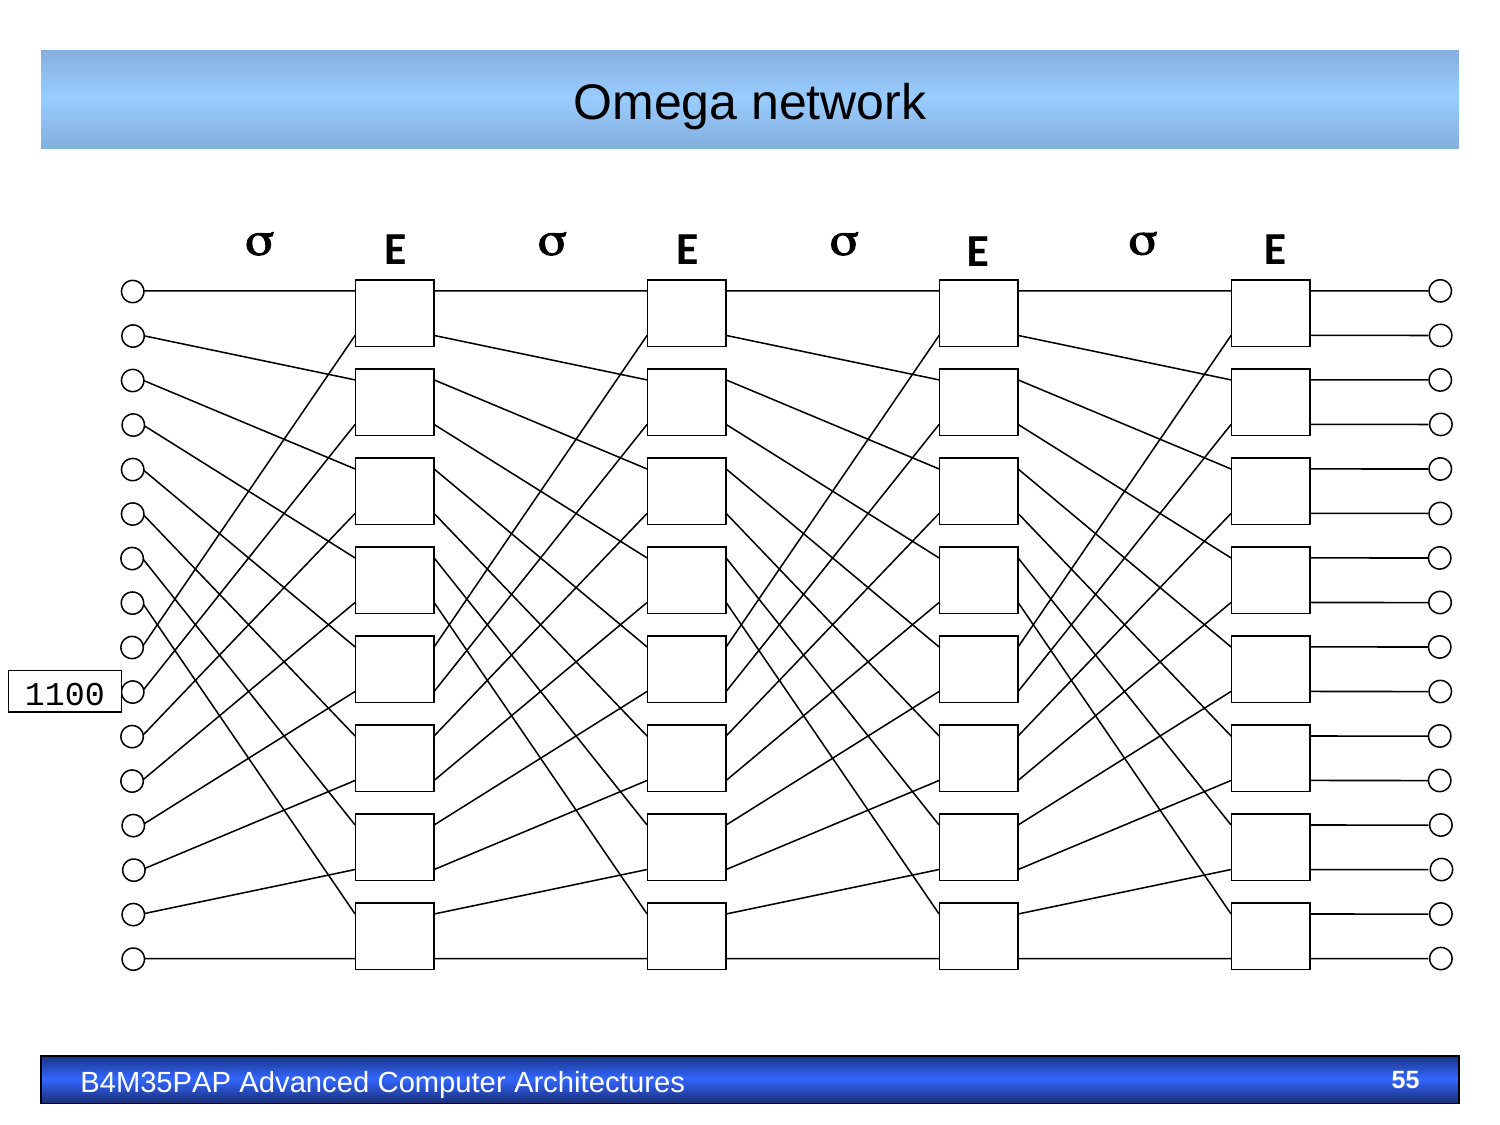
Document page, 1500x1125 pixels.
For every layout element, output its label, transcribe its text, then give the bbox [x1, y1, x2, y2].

text_box [355, 368, 435, 436]
text_box [939, 457, 1019, 525]
text_box [355, 325, 435, 347]
text_box [122, 680, 144, 704]
text_box [121, 324, 145, 348]
text_box  [163, 201, 356, 315]
text_box [122, 948, 145, 971]
text_box [1429, 813, 1453, 837]
text_box [355, 724, 435, 792]
text_box [1231, 724, 1311, 792]
text_box [1428, 591, 1452, 614]
text_box [939, 902, 1019, 970]
text_box [122, 413, 145, 437]
text_box [120, 769, 144, 793]
text_box [1231, 457, 1311, 525]
text_box E [1179, 211, 1371, 325]
text_box [1231, 813, 1311, 881]
text_box  [1046, 200, 1239, 314]
text_box [355, 902, 435, 970]
text_box [121, 458, 144, 481]
text_box [1231, 546, 1311, 614]
text_box [1429, 368, 1452, 392]
text_box [939, 546, 1019, 614]
text_box [647, 325, 727, 347]
text_box  [455, 201, 648, 315]
text_box [939, 368, 1019, 436]
text_box [647, 902, 727, 970]
text_box E [299, 211, 491, 325]
text_box  [747, 201, 940, 315]
text_box [122, 903, 145, 926]
text_box [120, 636, 144, 659]
text_box [1429, 324, 1452, 347]
text_box [1429, 680, 1452, 703]
text_box [122, 814, 145, 837]
text_box [355, 546, 435, 614]
text_box [121, 280, 144, 303]
text_box [939, 813, 1019, 881]
text_box [121, 369, 144, 392]
text_box [1231, 368, 1311, 436]
text_box [1231, 325, 1311, 347]
text_box E [881, 213, 1074, 326]
text_box [647, 724, 727, 792]
text_box [1231, 902, 1311, 970]
text_box [647, 546, 727, 614]
text_box E [591, 211, 784, 325]
text_box [120, 547, 144, 570]
text_box [121, 591, 144, 615]
text_box [939, 326, 1019, 347]
text_box [647, 457, 727, 525]
text_box [1429, 947, 1453, 970]
text_box [1428, 724, 1451, 748]
text_box [1429, 502, 1452, 525]
text_box [647, 635, 727, 703]
text_box [355, 813, 435, 881]
text_box [647, 813, 727, 881]
text_box [1429, 413, 1453, 436]
text_box [1428, 769, 1451, 792]
text_box [939, 635, 1019, 703]
text_box [122, 859, 146, 882]
text_box [1429, 279, 1452, 303]
text_box [121, 502, 144, 526]
text_box [1231, 635, 1311, 703]
text_box 1100 [8, 670, 122, 712]
text_box [355, 635, 435, 703]
text_box [1428, 546, 1451, 570]
text_box [1430, 858, 1453, 881]
text_box [1429, 457, 1452, 481]
text_box [1429, 902, 1453, 926]
text_box [647, 368, 727, 436]
text_box [939, 724, 1019, 792]
text_box [1428, 635, 1451, 659]
text_box [120, 725, 144, 748]
title Omega network [41, 50, 1459, 149]
text_box [355, 457, 435, 525]
